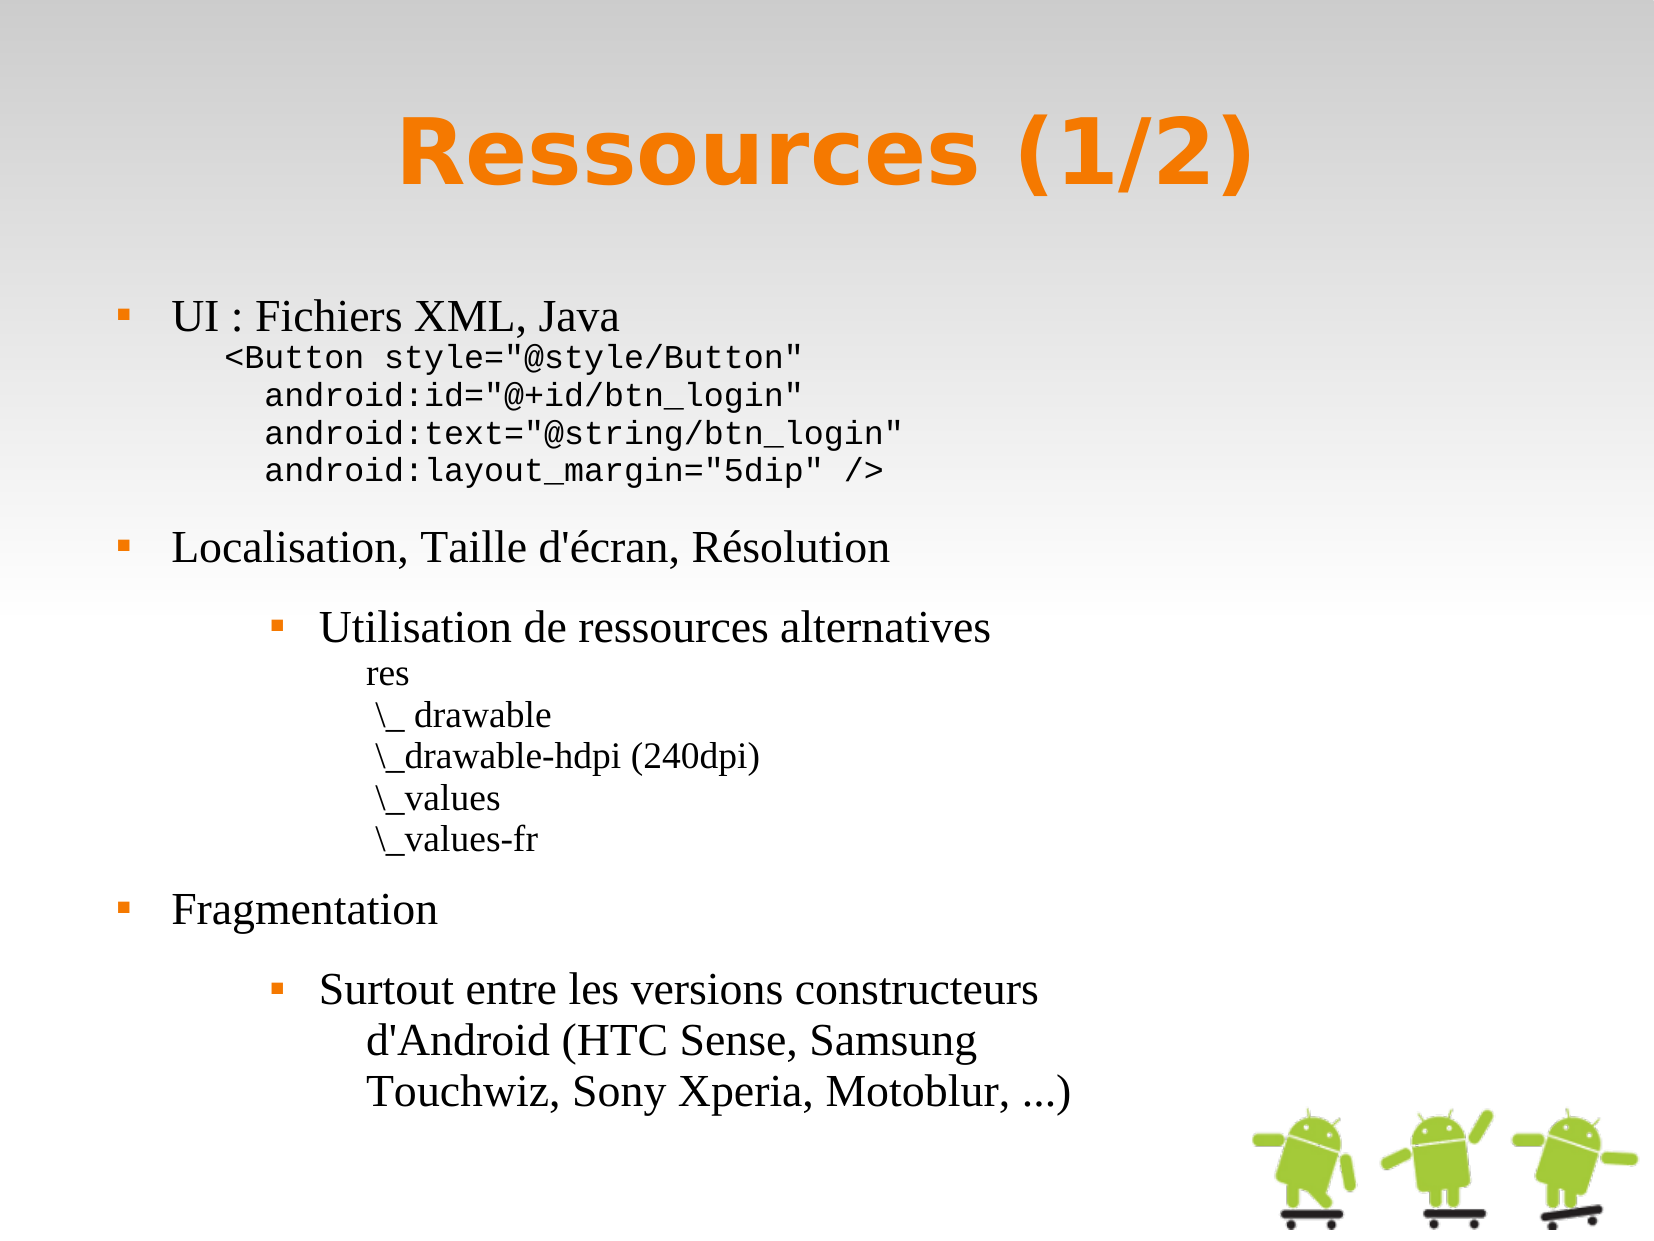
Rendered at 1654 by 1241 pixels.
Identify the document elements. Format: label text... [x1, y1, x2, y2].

picture [1251, 1104, 1643, 1230]
list UI : Fichiers XML, Java <Button style="@style/Button" android:id="@+id/btn_login" android:text="@string/btn_login" android:layout_margin="5dip" /> Localisation, Taille d'écran, Résolution Utilisation de ressources alternatives res \_ drawable \_drawable-hdpi (240dpi) \_values \_values-fr Fragmentation Surtout entre les versions constructeurs d'Android (HTC Sense, Samsung Touchwiz, Sony Xperia, Motoblur, ...) [82, 290, 1152, 1170]
title Ressources (1/2) [82, 49, 1571, 257]
